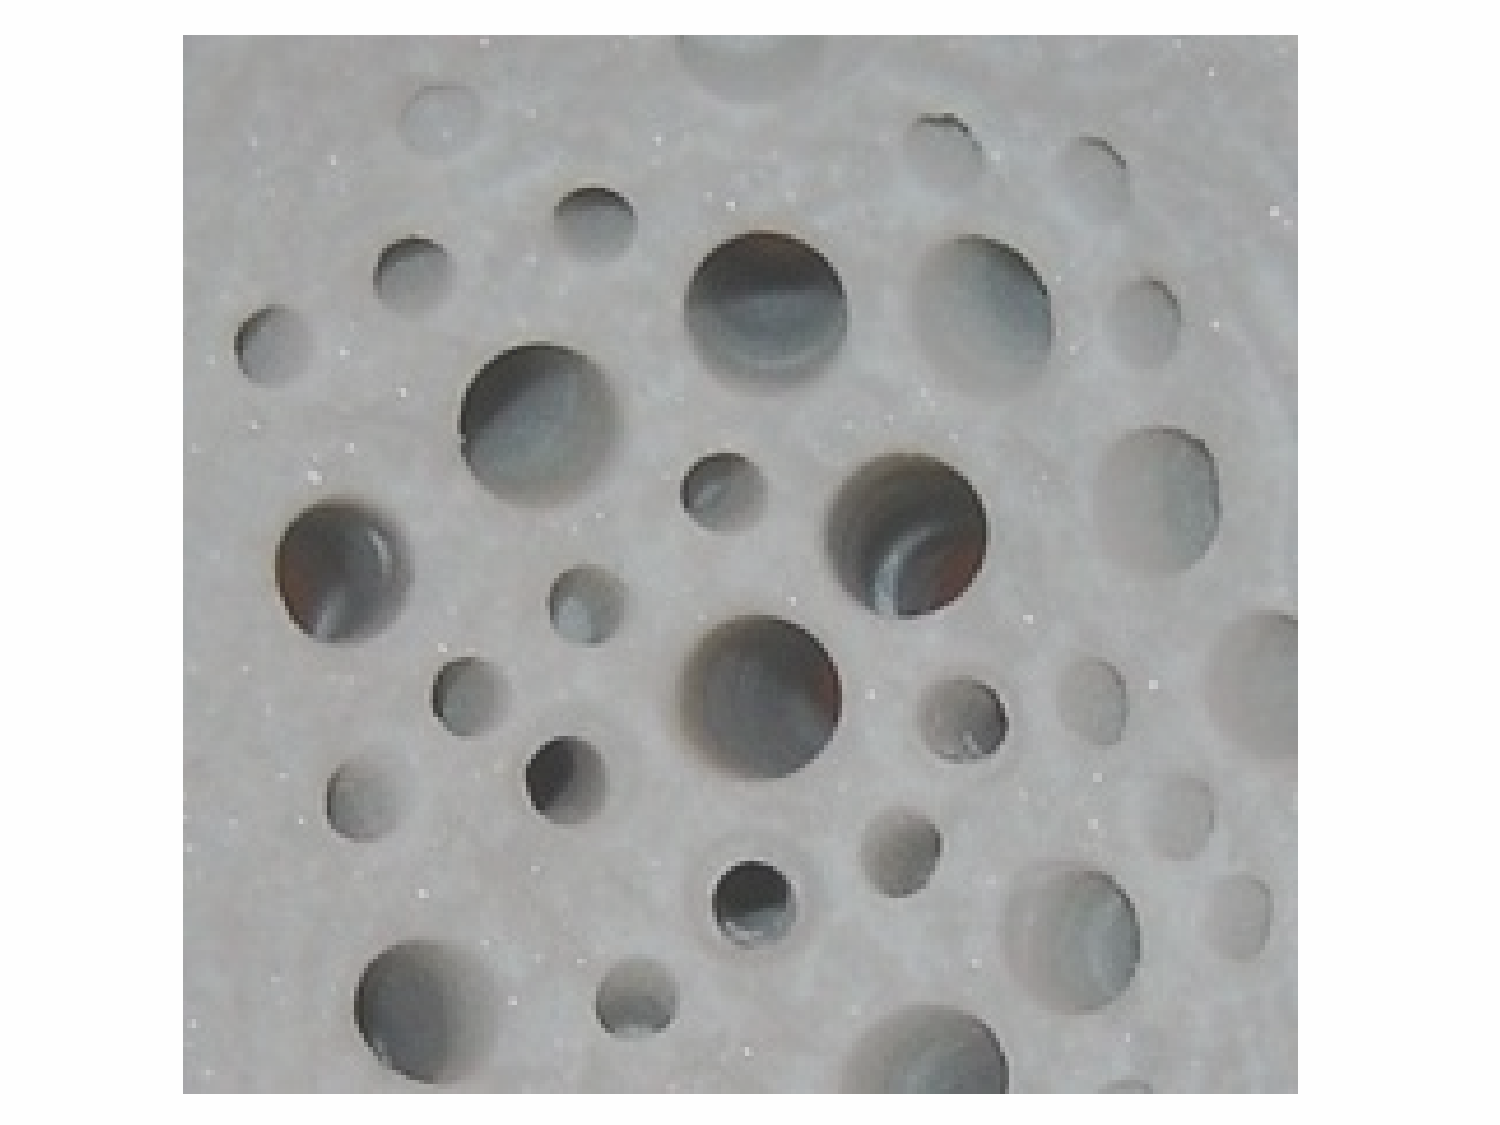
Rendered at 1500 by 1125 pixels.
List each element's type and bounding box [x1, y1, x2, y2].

picture [183, 35, 1298, 1095]
